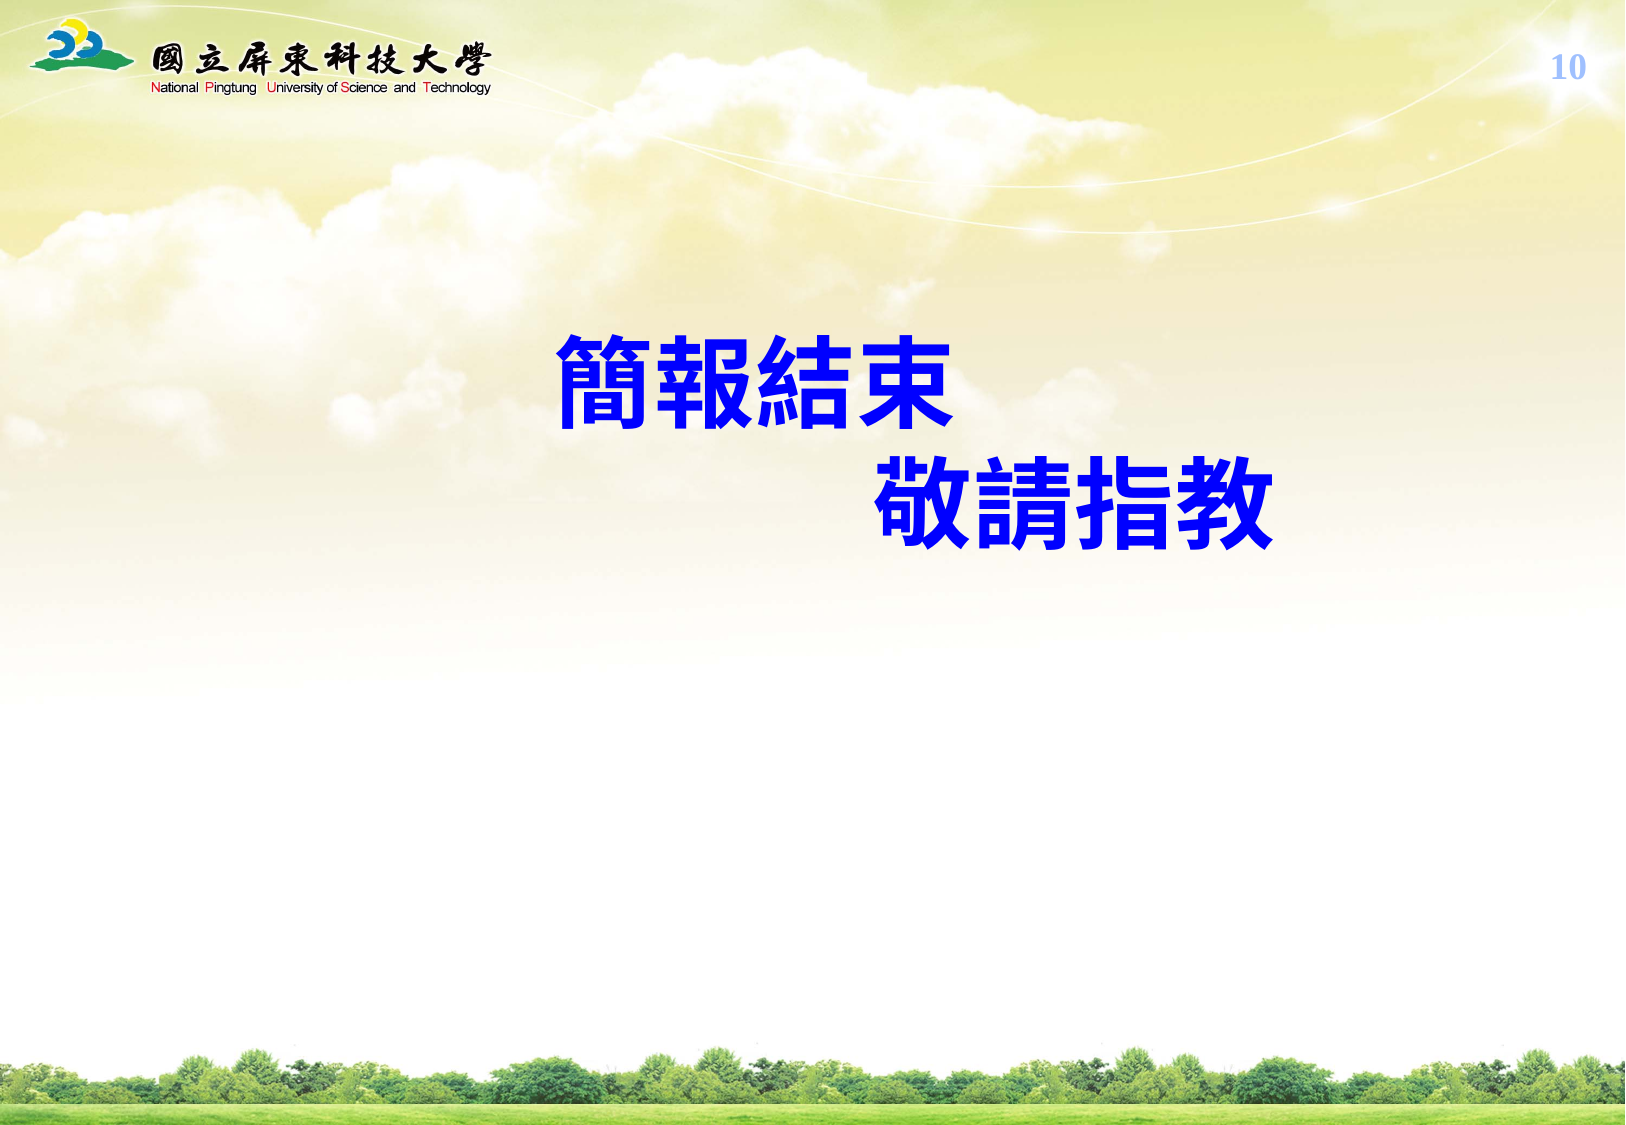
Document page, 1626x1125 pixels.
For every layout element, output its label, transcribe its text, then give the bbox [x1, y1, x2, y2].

text_box 簡報結束 敬請指教 [912, 374, 931, 385]
picture [0, 0, 1625, 1125]
text_box 簡報結束 敬請指教 [881, 374, 900, 385]
text_box 簡報結束 敬請指教 [99, 349, 1413, 569]
text_box 簡報結束 敬請指教 [565, 350, 583, 361]
text_box 簡報結束 敬請指教 [724, 383, 736, 398]
text_box 簡報結束 敬請指教 [716, 390, 725, 418]
text_box 簡報結束 敬請指教 [609, 350, 627, 361]
